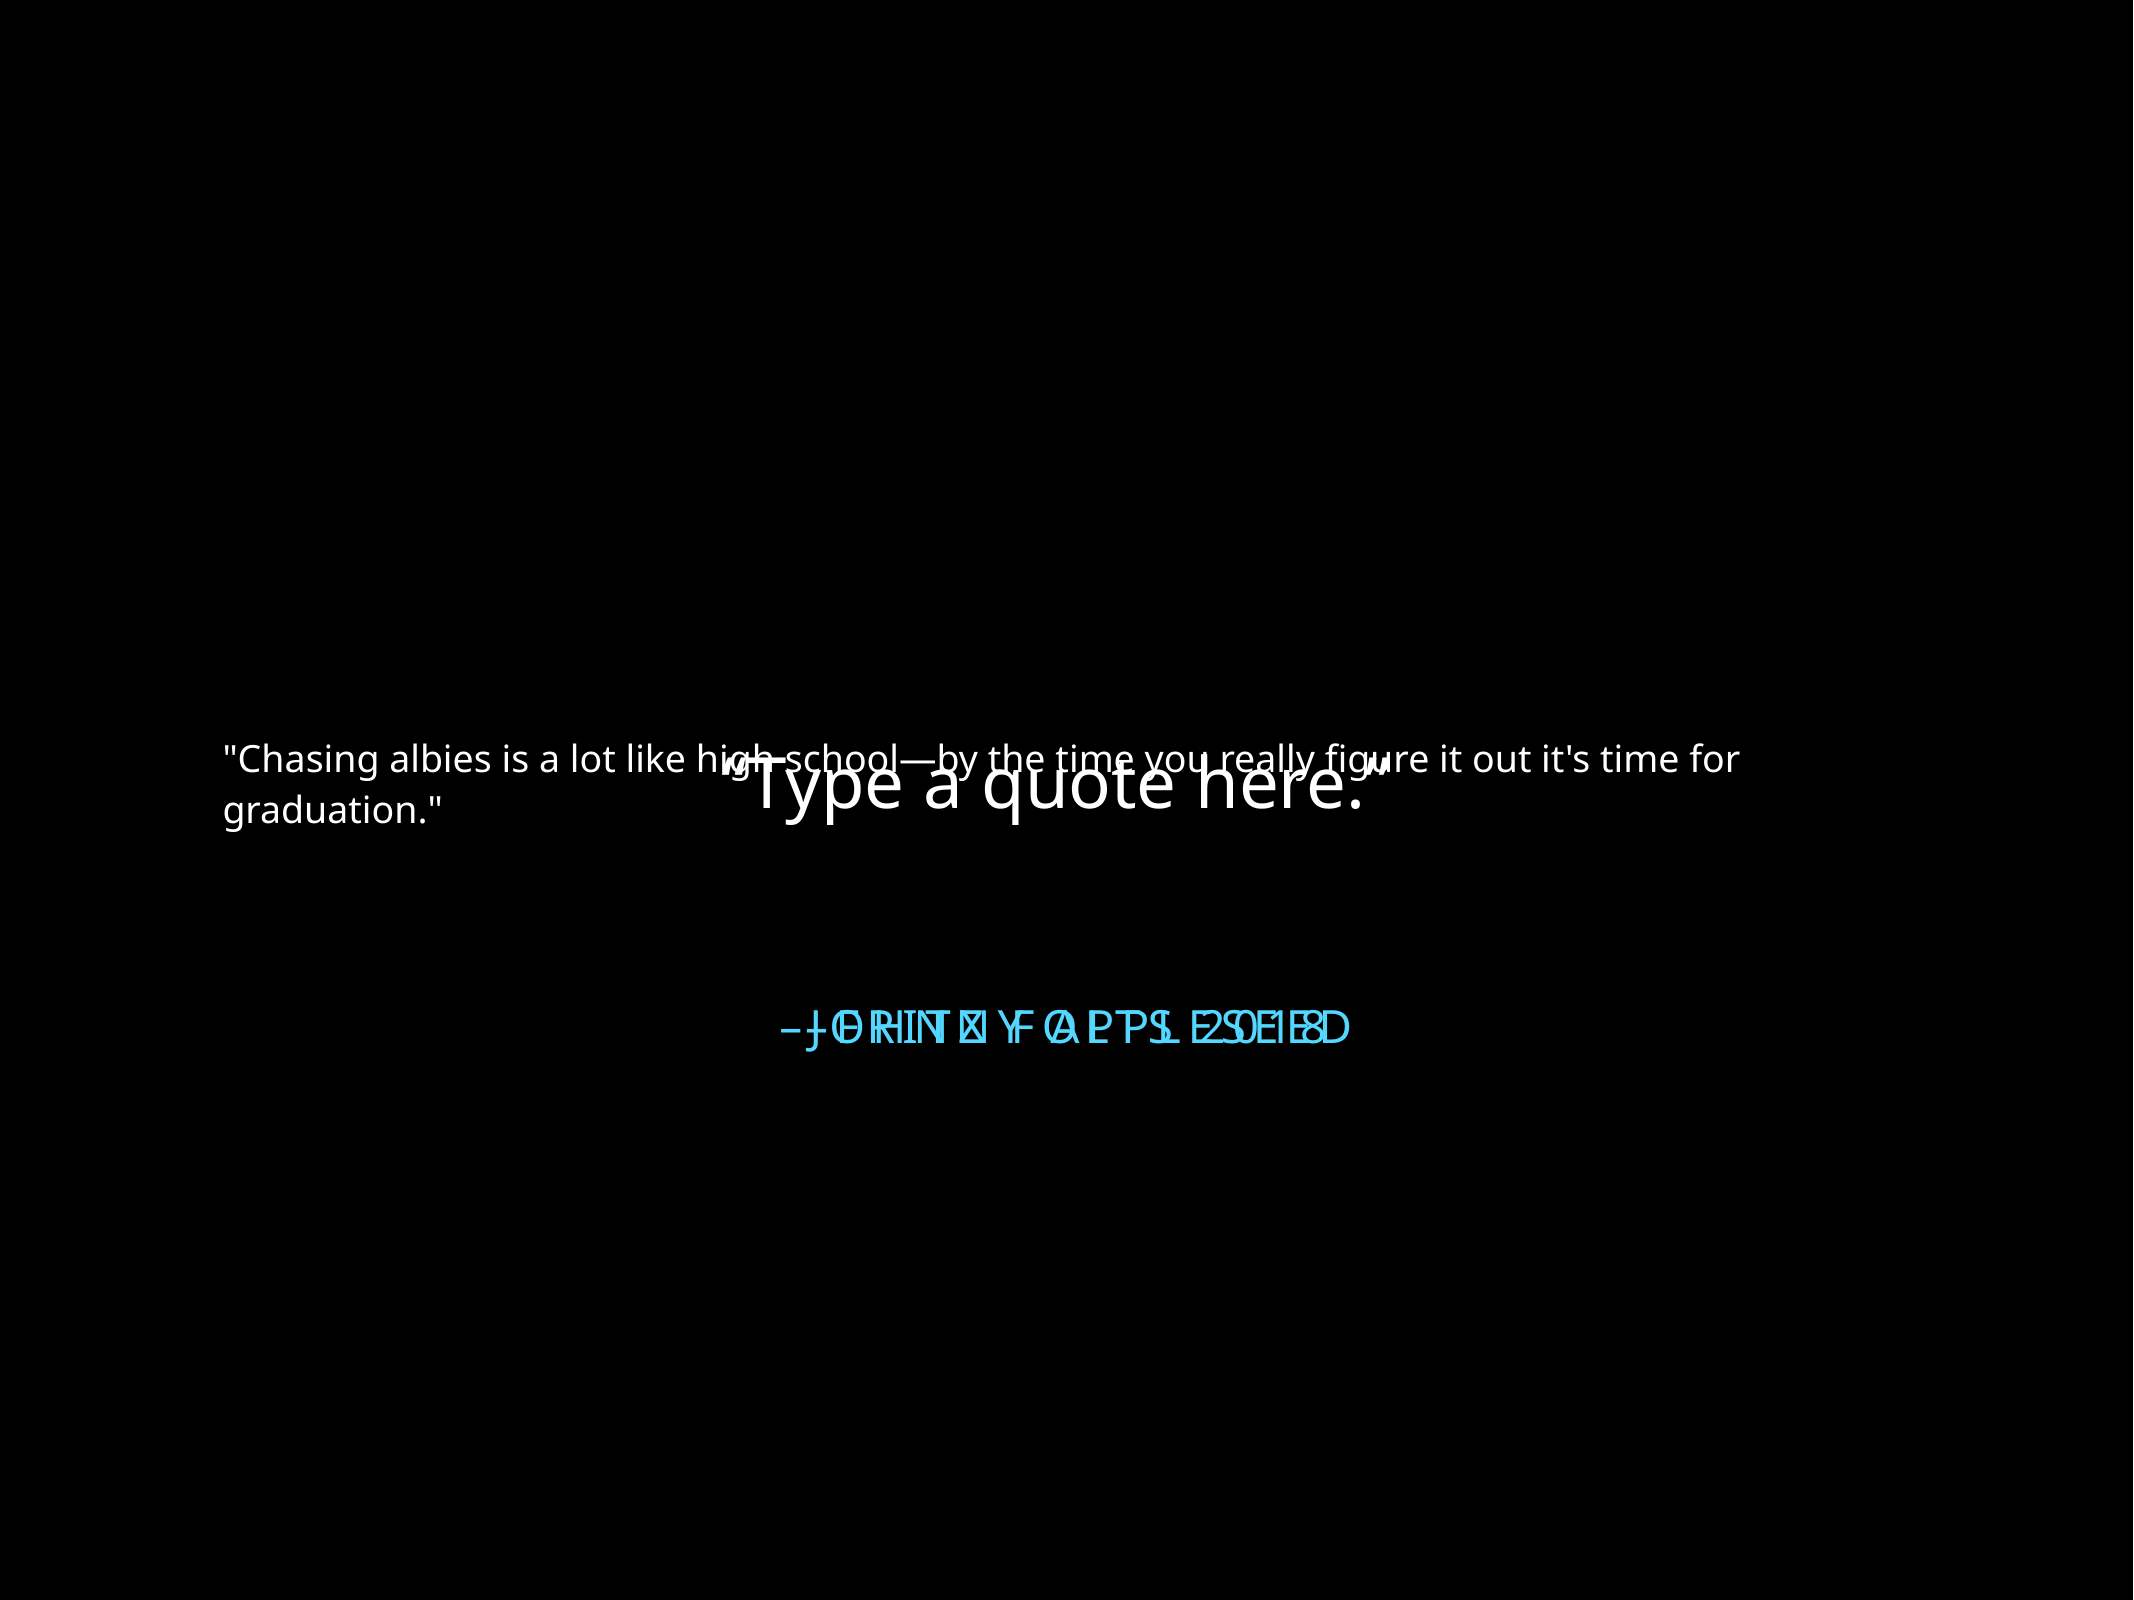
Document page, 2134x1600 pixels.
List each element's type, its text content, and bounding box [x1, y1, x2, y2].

text_box –Fritz Folts 2018 [207, 986, 1925, 1048]
text_box "Chasing albies is a lot like high school—by the time you really figure it out it's time for graduation." [207, 724, 1925, 827]
